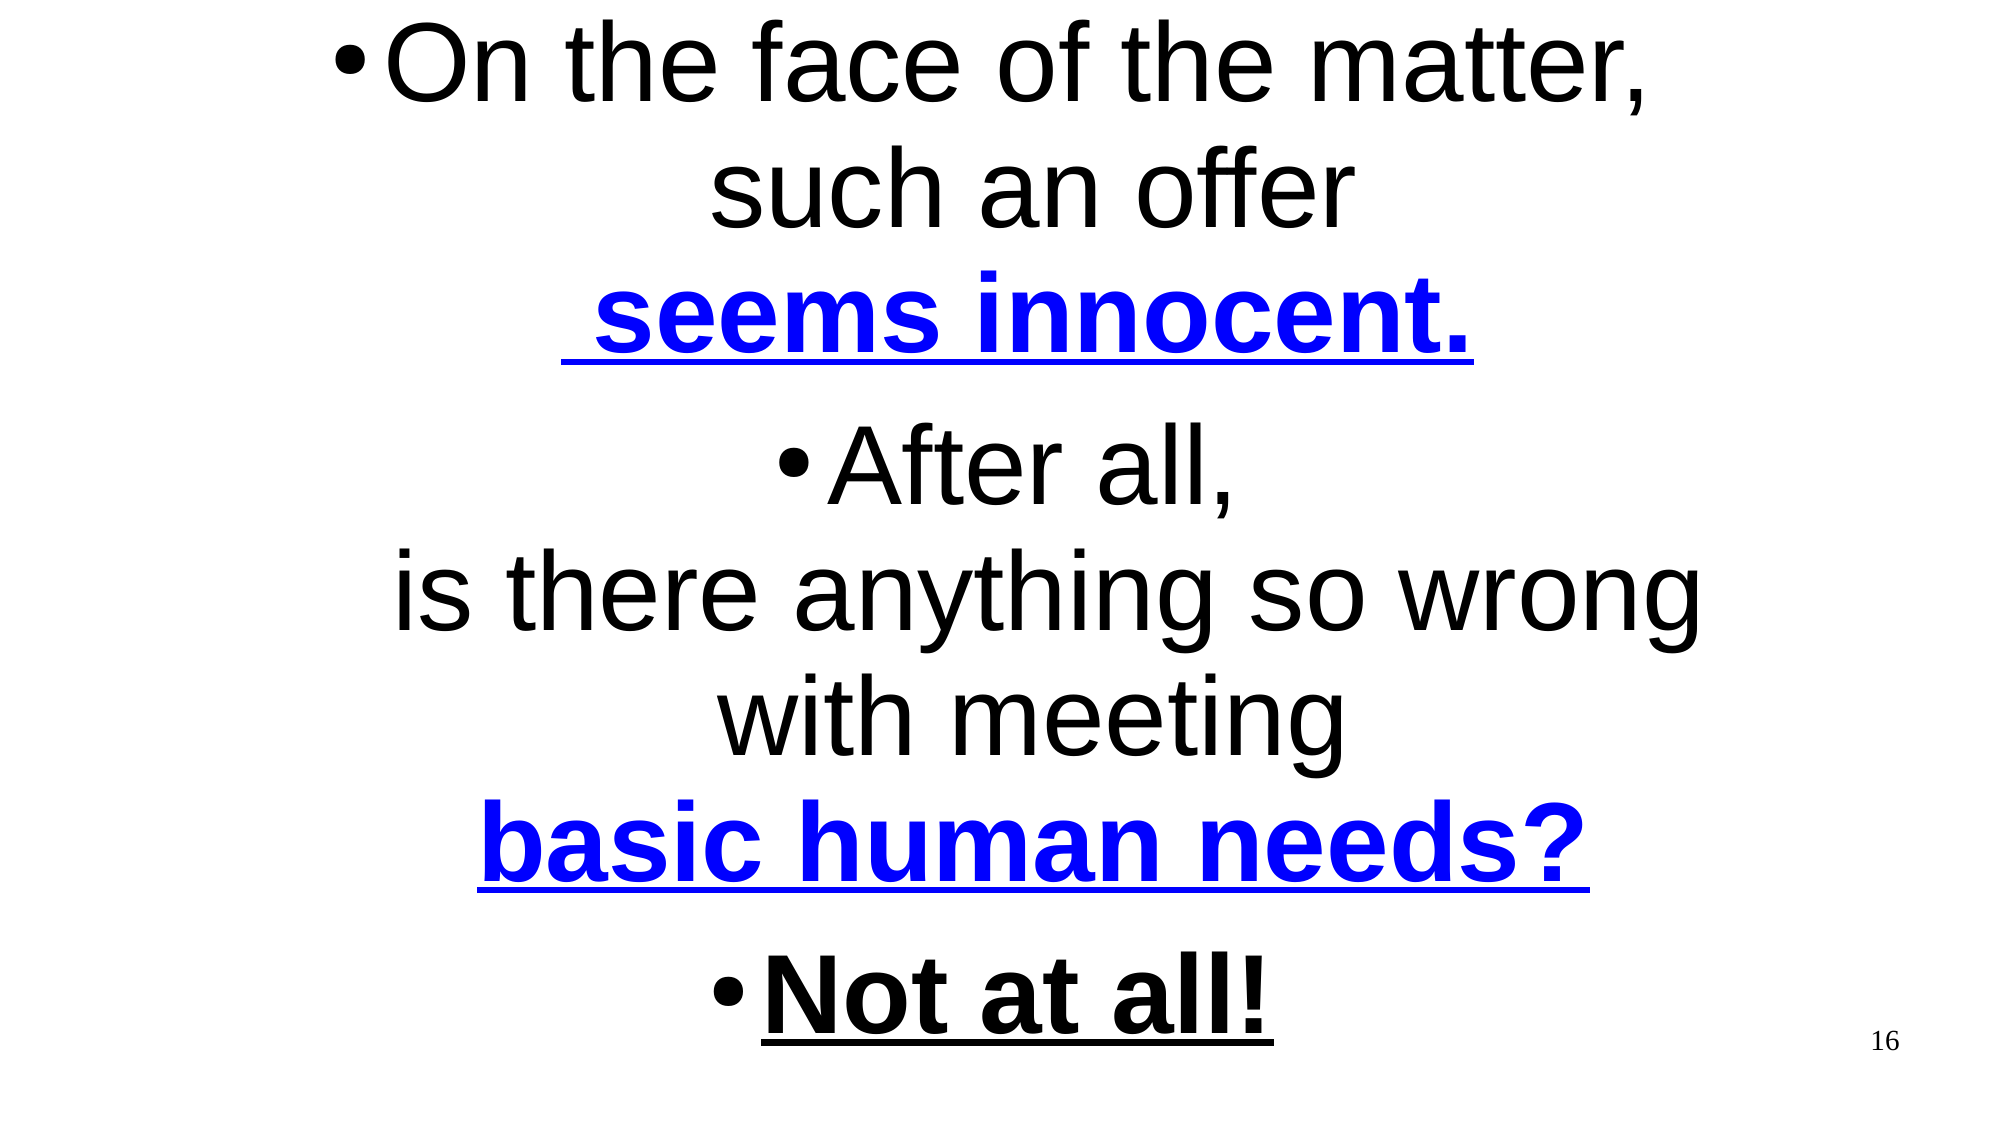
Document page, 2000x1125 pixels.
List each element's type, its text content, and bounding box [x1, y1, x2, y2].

list On the face of the matter, such an offer seems innocent. After all, is there anything so wrong with meeting basic human needs? Not at all! [0, 0, 1996, 1123]
